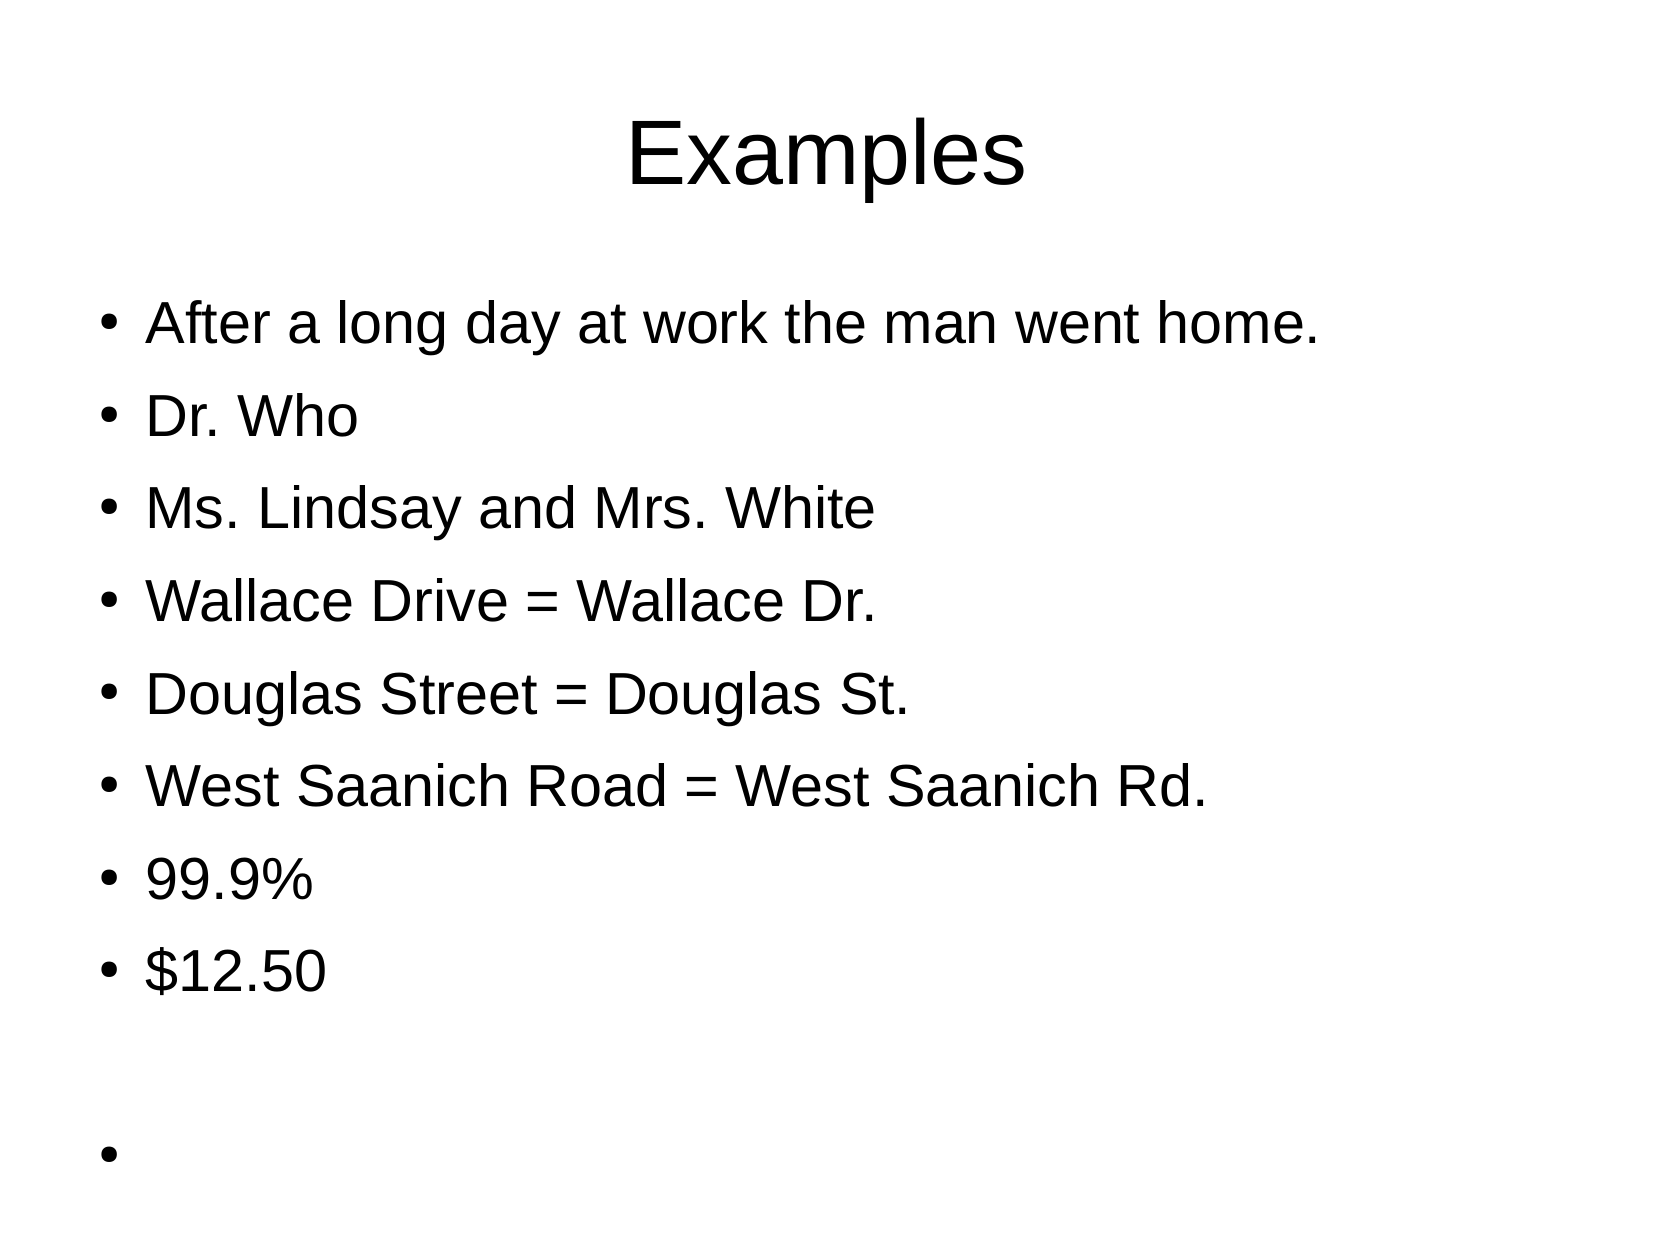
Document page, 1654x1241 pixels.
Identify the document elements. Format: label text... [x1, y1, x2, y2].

list After a long day at work the man went home. Dr. Who Ms. Lindsay and Mrs. White Wallace Drive = Wallace Dr. Douglas Street = Douglas St. West Saanich Road = West Saanich Rd. 99.9% $12.50 [82, 290, 1538, 1010]
title Examples [82, 49, 1571, 257]
